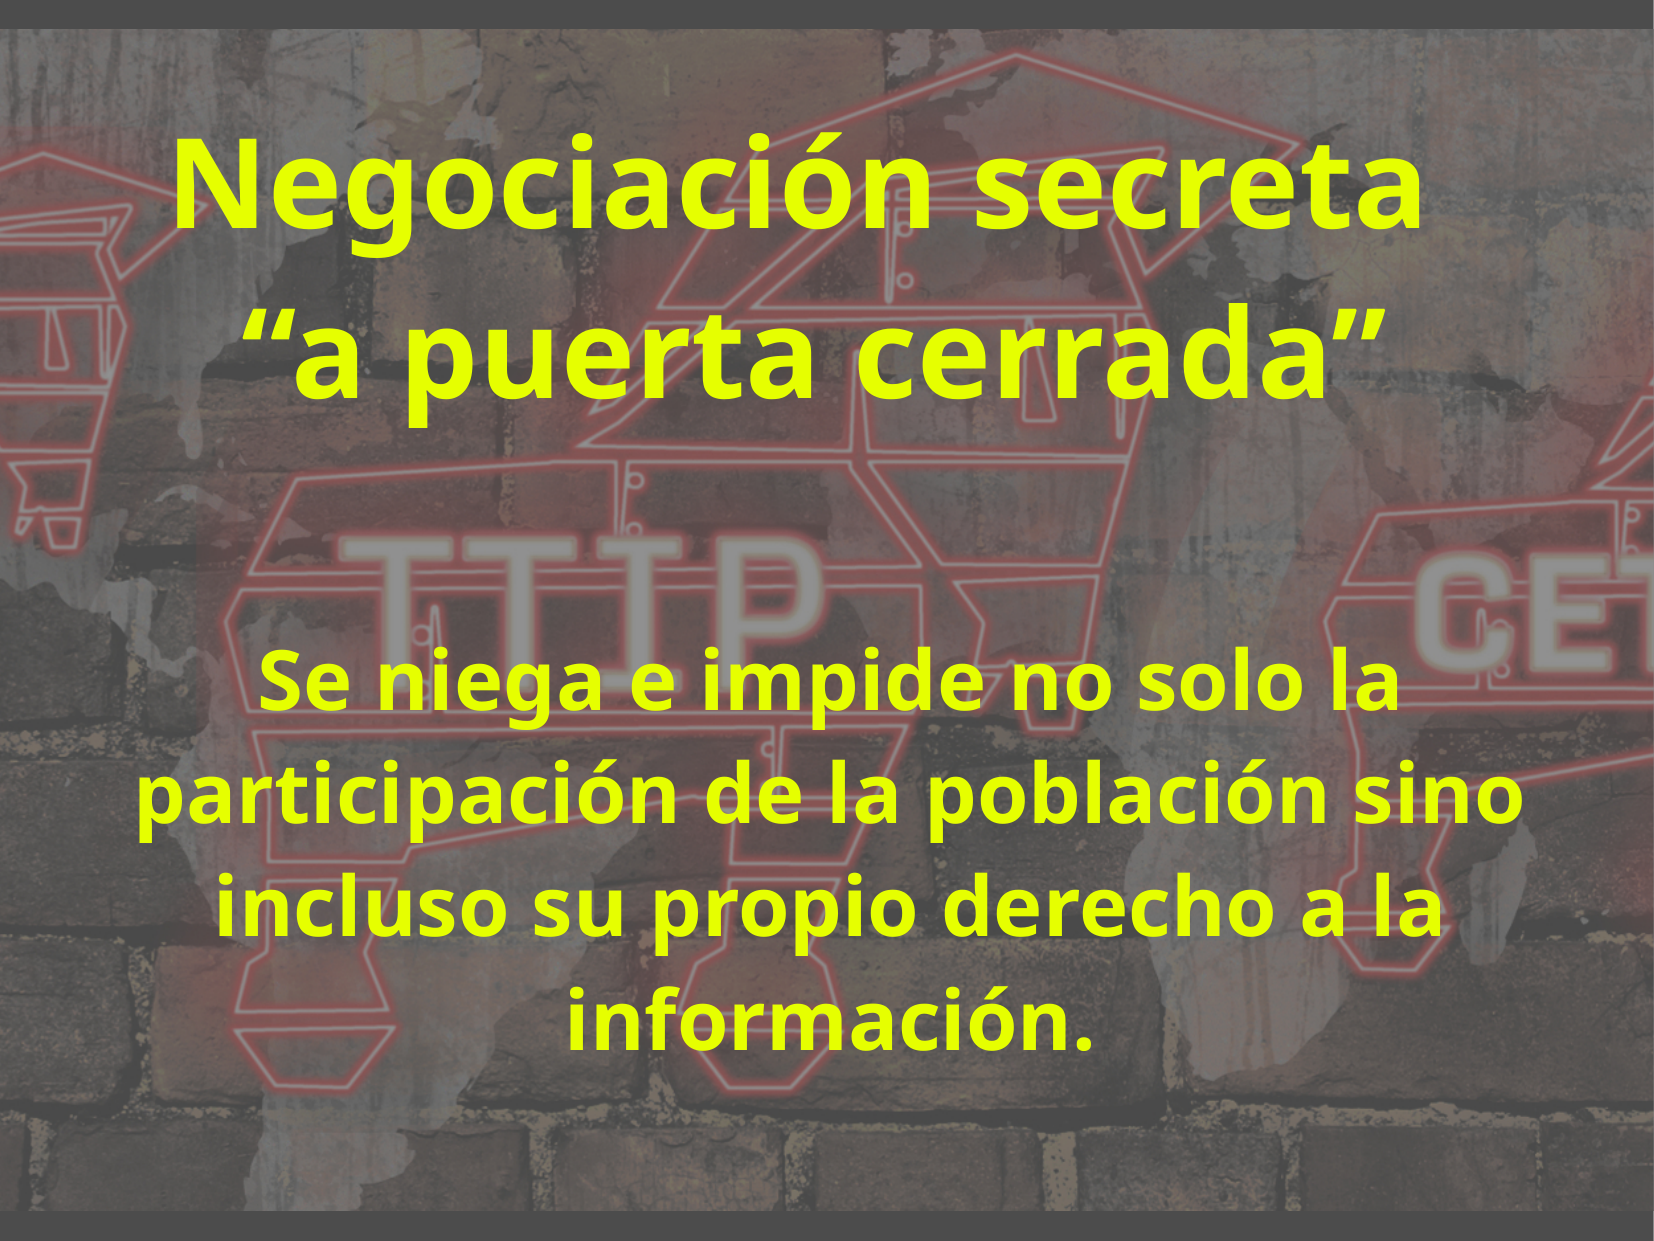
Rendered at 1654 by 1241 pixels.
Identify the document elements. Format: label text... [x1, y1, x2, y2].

picture [0, 29, 1654, 1211]
title Negociación secreta “a puerta cerrada” [59, 112, 1571, 418]
list Se niega e impide no solo la participación de la población sino incluso su propio derecho a la información. [90, 620, 1571, 1029]
